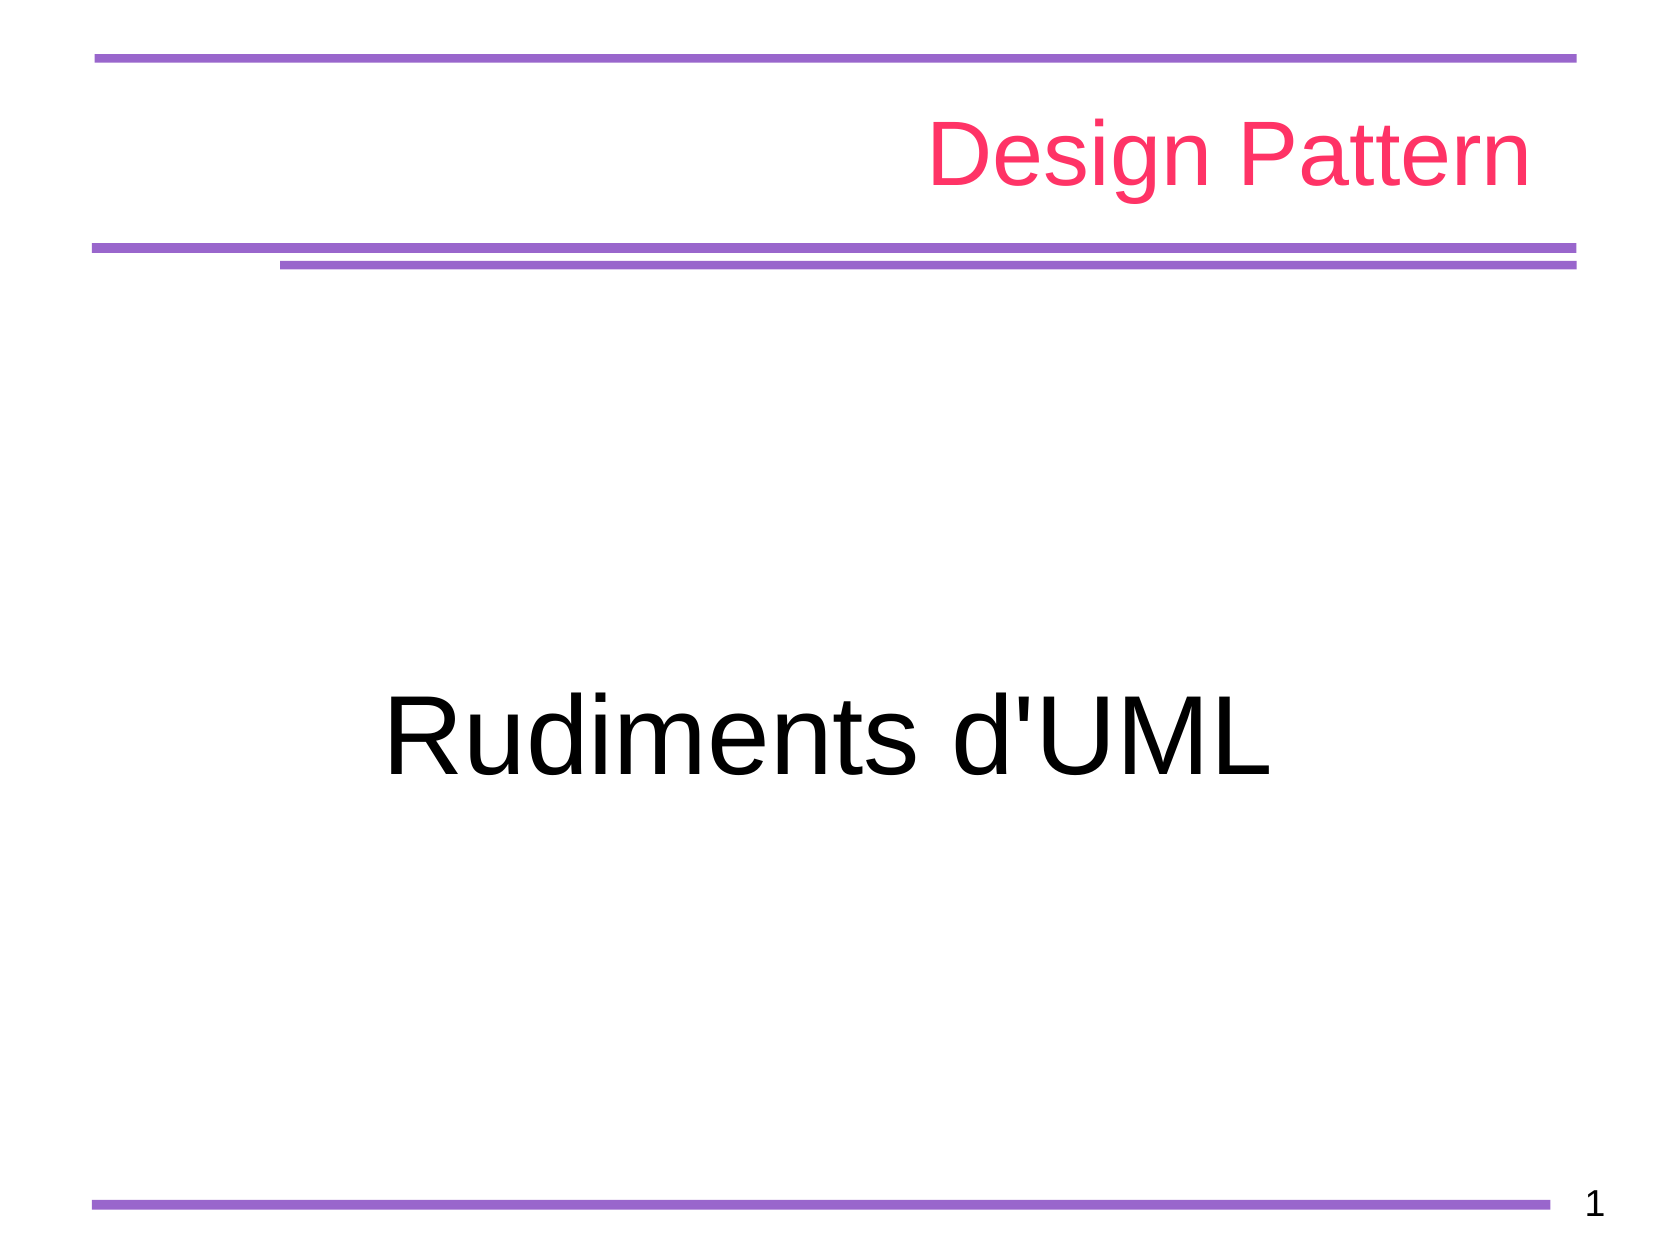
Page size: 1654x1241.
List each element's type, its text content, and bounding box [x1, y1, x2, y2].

title Design Pattern [121, 49, 1534, 257]
subtitle Rudiments d'UML [121, 344, 1534, 1127]
